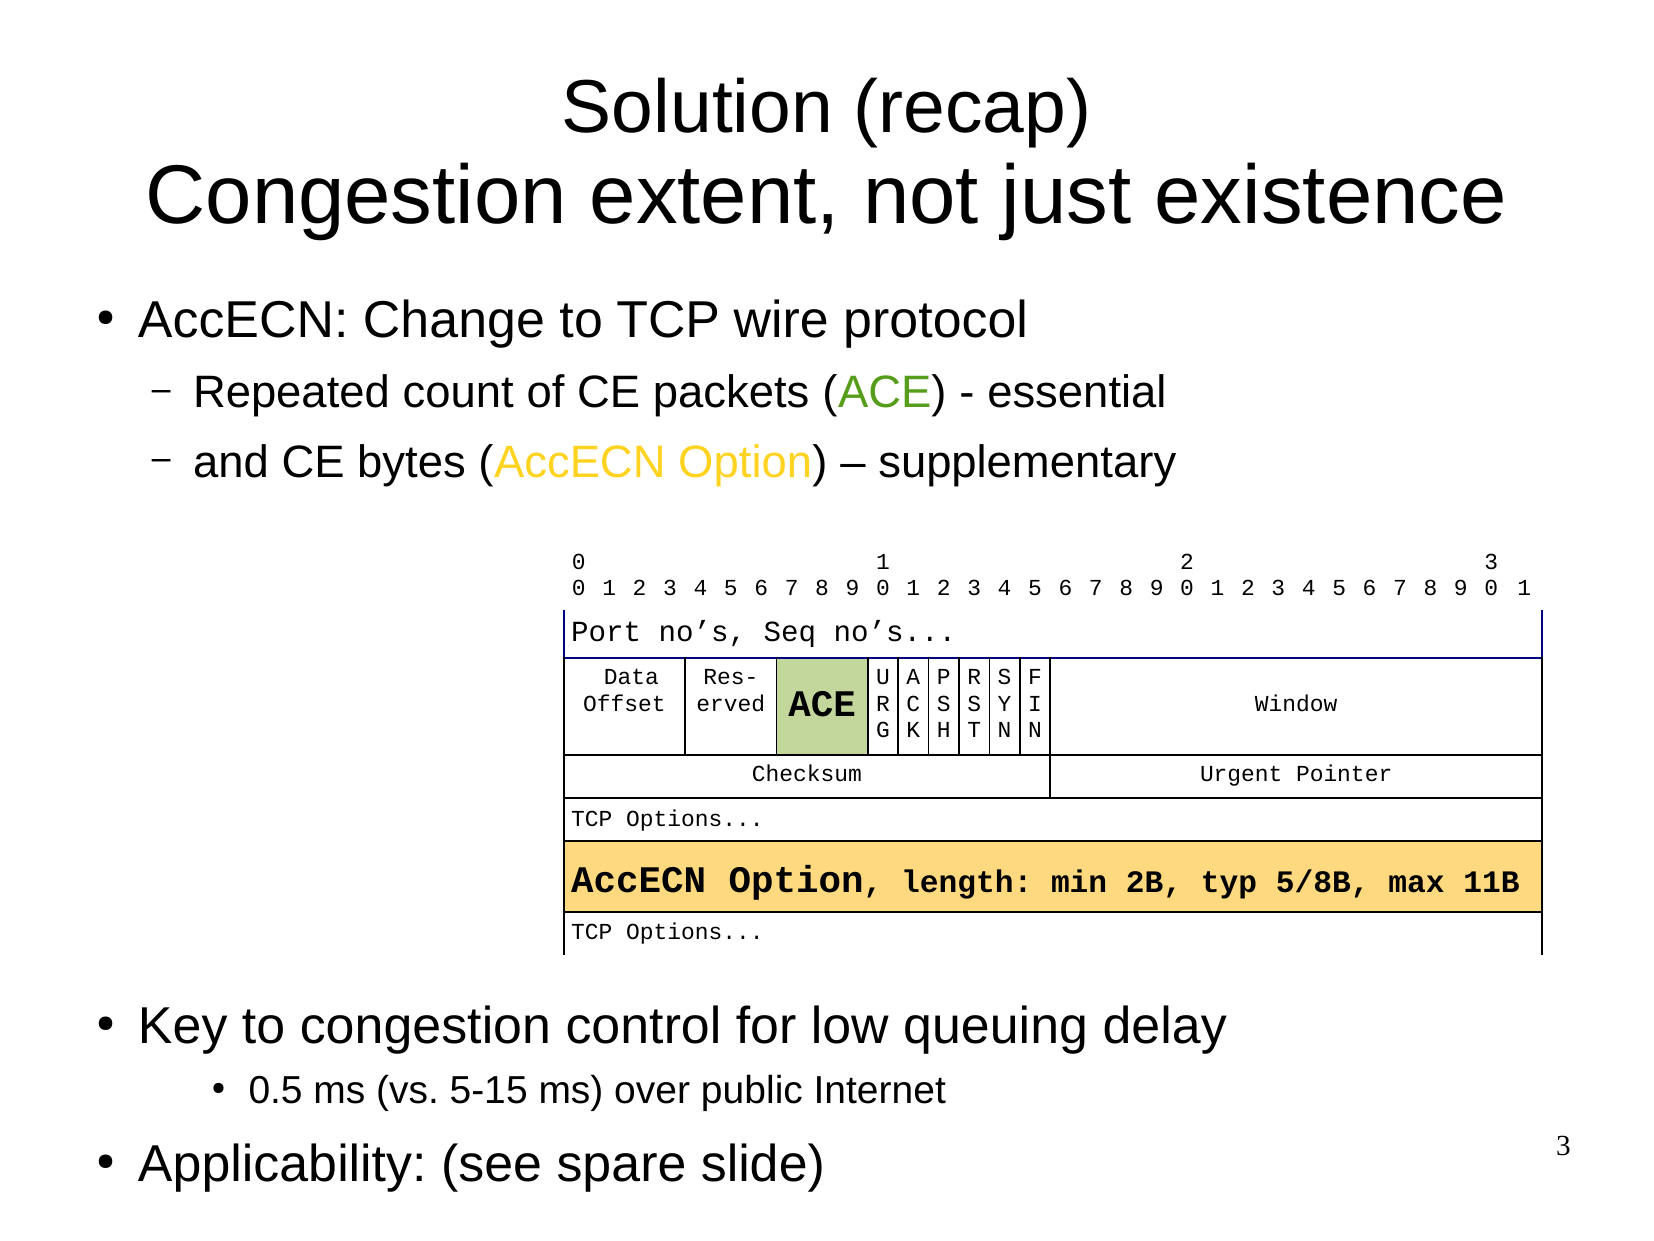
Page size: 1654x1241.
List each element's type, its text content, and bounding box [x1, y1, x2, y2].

table_header 1 [1506, 540, 1542, 610]
table_cell ACK [899, 659, 928, 754]
table_cell URG [869, 659, 897, 754]
table_cell SYN [990, 659, 1019, 754]
table_header 3 [655, 540, 685, 610]
table_header 8 [1111, 540, 1141, 610]
list AccECN: Change to TCP wire protocol Repeated count of CE packets (ACE) - essential and CE bytes (AccECN Option) – supplementary Key to congestion control for low queuing delay 0.5 ms (vs. 5-15 ms) over public Internet Applicability: (see spare slide) [82, 290, 1571, 1193]
table_cell Urgent Pointer [1051, 756, 1541, 797]
table_header 7 [1081, 540, 1111, 610]
table_header 10 [868, 540, 898, 610]
table_header 5 [1324, 540, 1354, 610]
table_cell PSH [929, 659, 958, 754]
table_cell ACE [777, 659, 867, 754]
table_cell TCP Options... [565, 913, 1541, 955]
table_header 2 [624, 540, 655, 610]
table_header 8 [1415, 540, 1446, 610]
table_cell Window [1051, 659, 1541, 754]
table_header 3 [959, 540, 989, 610]
table_header 5 [1020, 540, 1050, 610]
table_header 9 [837, 540, 868, 610]
table_header 7 [777, 540, 807, 610]
table_cell Data Offset [565, 659, 684, 754]
table_header 4 [989, 540, 1020, 610]
table_header 8 [807, 540, 837, 610]
table_header 20 [1172, 540, 1202, 610]
table_header 6 [1050, 540, 1081, 610]
table_header 2 [929, 540, 959, 610]
table_header 1 [594, 540, 624, 610]
table_header 6 [746, 540, 777, 610]
table_cell Port no’s, Seq no’s... [565, 610, 1541, 657]
table_header 9 [1141, 540, 1172, 610]
table_header 2 [1233, 540, 1263, 610]
title Solution (recap) Congestion extent, not just existence [82, 49, 1571, 257]
table_header 30 [1476, 540, 1506, 610]
table_cell AccECN Option, length: min 2B, typ 5/8B, max 11B [565, 842, 1541, 911]
table_cell Res-erved [686, 659, 776, 754]
table_cell TCP Options... [565, 799, 1541, 840]
table_header 1 [898, 540, 929, 610]
table_cell Checksum [565, 756, 1049, 797]
table_header 1 [1202, 540, 1233, 610]
table_cell FIN [1021, 659, 1049, 754]
table_header 4 [685, 540, 716, 610]
table_header 00 [564, 540, 594, 610]
table_cell RST [960, 659, 989, 754]
table_header 4 [1294, 540, 1324, 610]
table_header 9 [1446, 540, 1476, 610]
table_header 7 [1385, 540, 1415, 610]
table_header 3 [1263, 540, 1294, 610]
table_header 5 [716, 540, 746, 610]
table_header 6 [1354, 540, 1385, 610]
